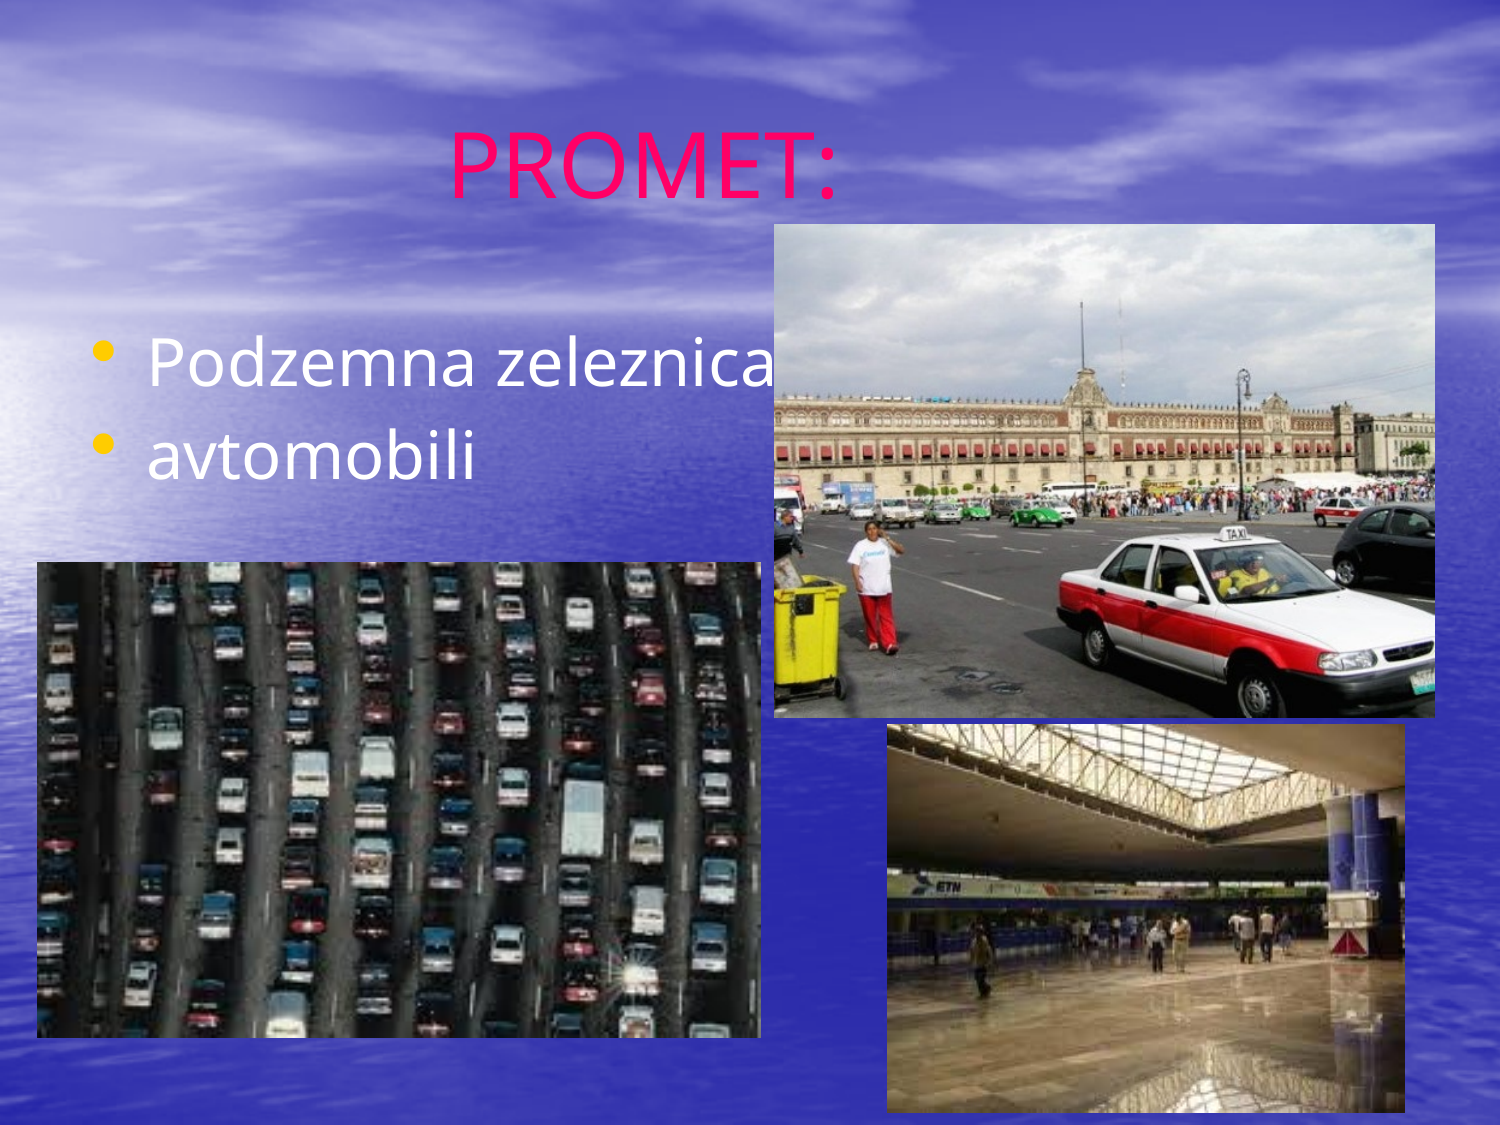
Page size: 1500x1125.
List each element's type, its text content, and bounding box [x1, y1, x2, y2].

list Podzemna zeleznica avtomobili [75, 312, 1425, 988]
picture [0, 0, 1500, 1125]
title PROMET: [75, 47, 1425, 275]
